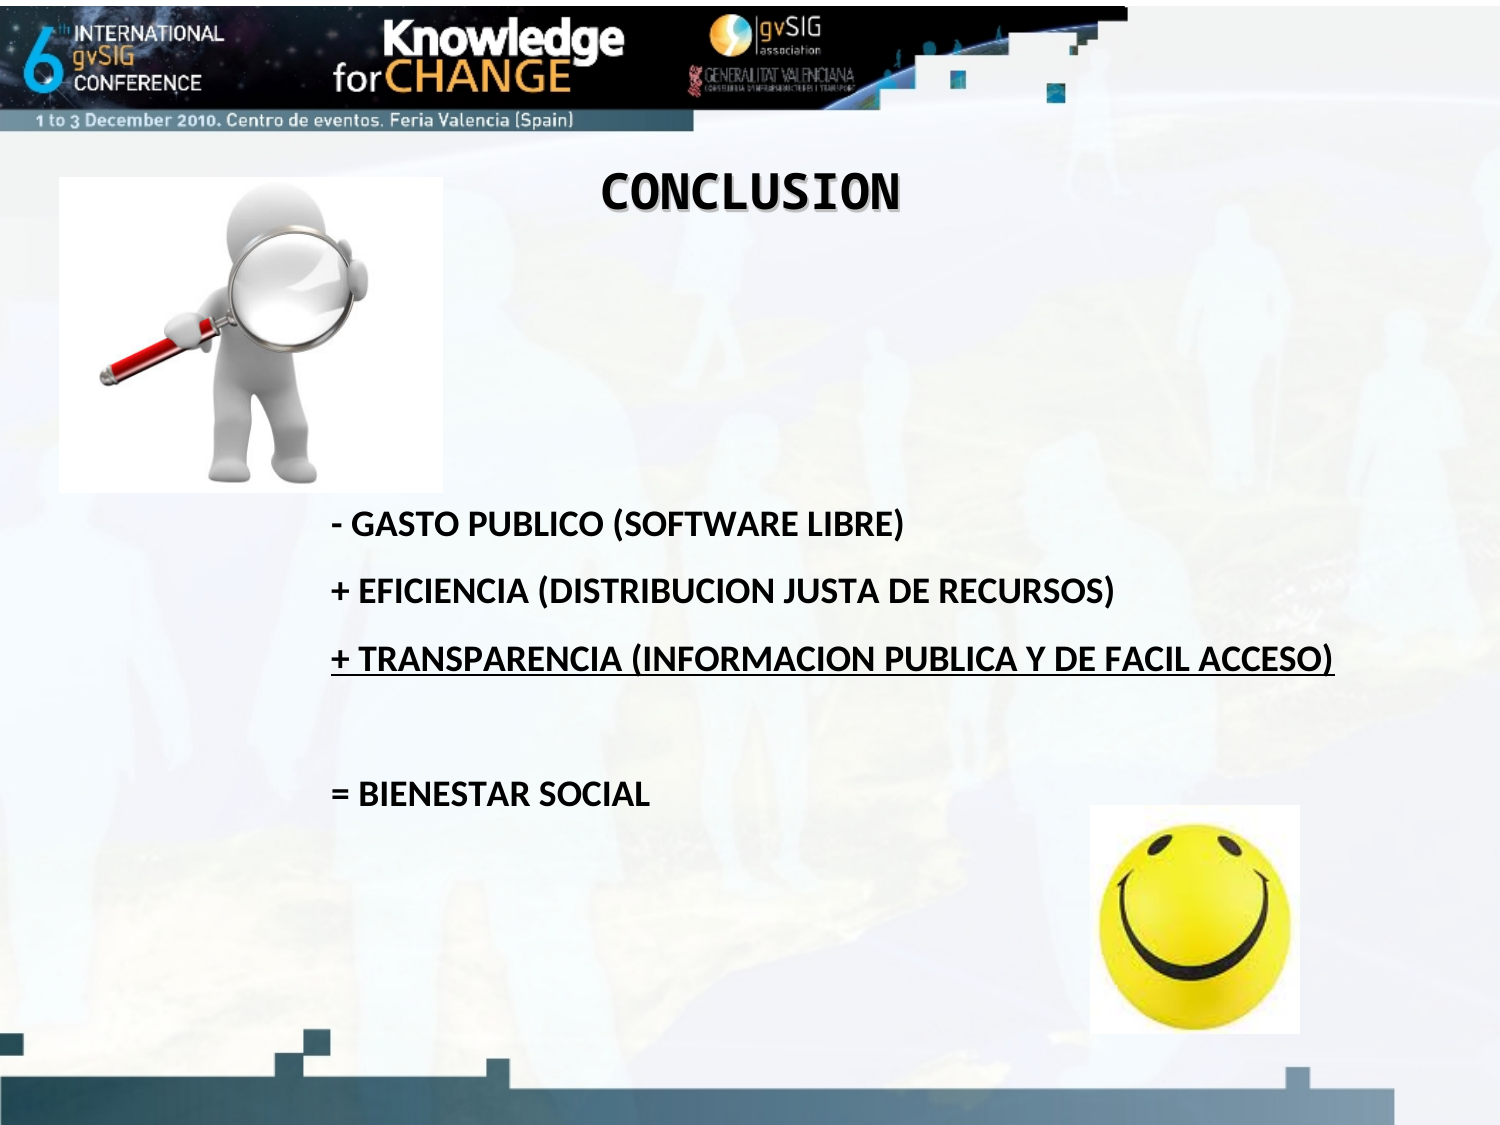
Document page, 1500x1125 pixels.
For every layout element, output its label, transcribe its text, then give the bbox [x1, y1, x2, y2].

picture [0, 6, 1500, 1125]
text_box CONCLUSION [175, 152, 1325, 228]
text_box - GASTO PUBLICO (SOFTWARE LIBRE) + EFICIENCIA (DISTRIBUCION JUSTA DE RECURSOS) + TRANSPARENCIA (INFORMACION PUBLICA Y DE FACIL ACCESO) = BIENESTAR SOCIAL [316, 468, 1442, 890]
